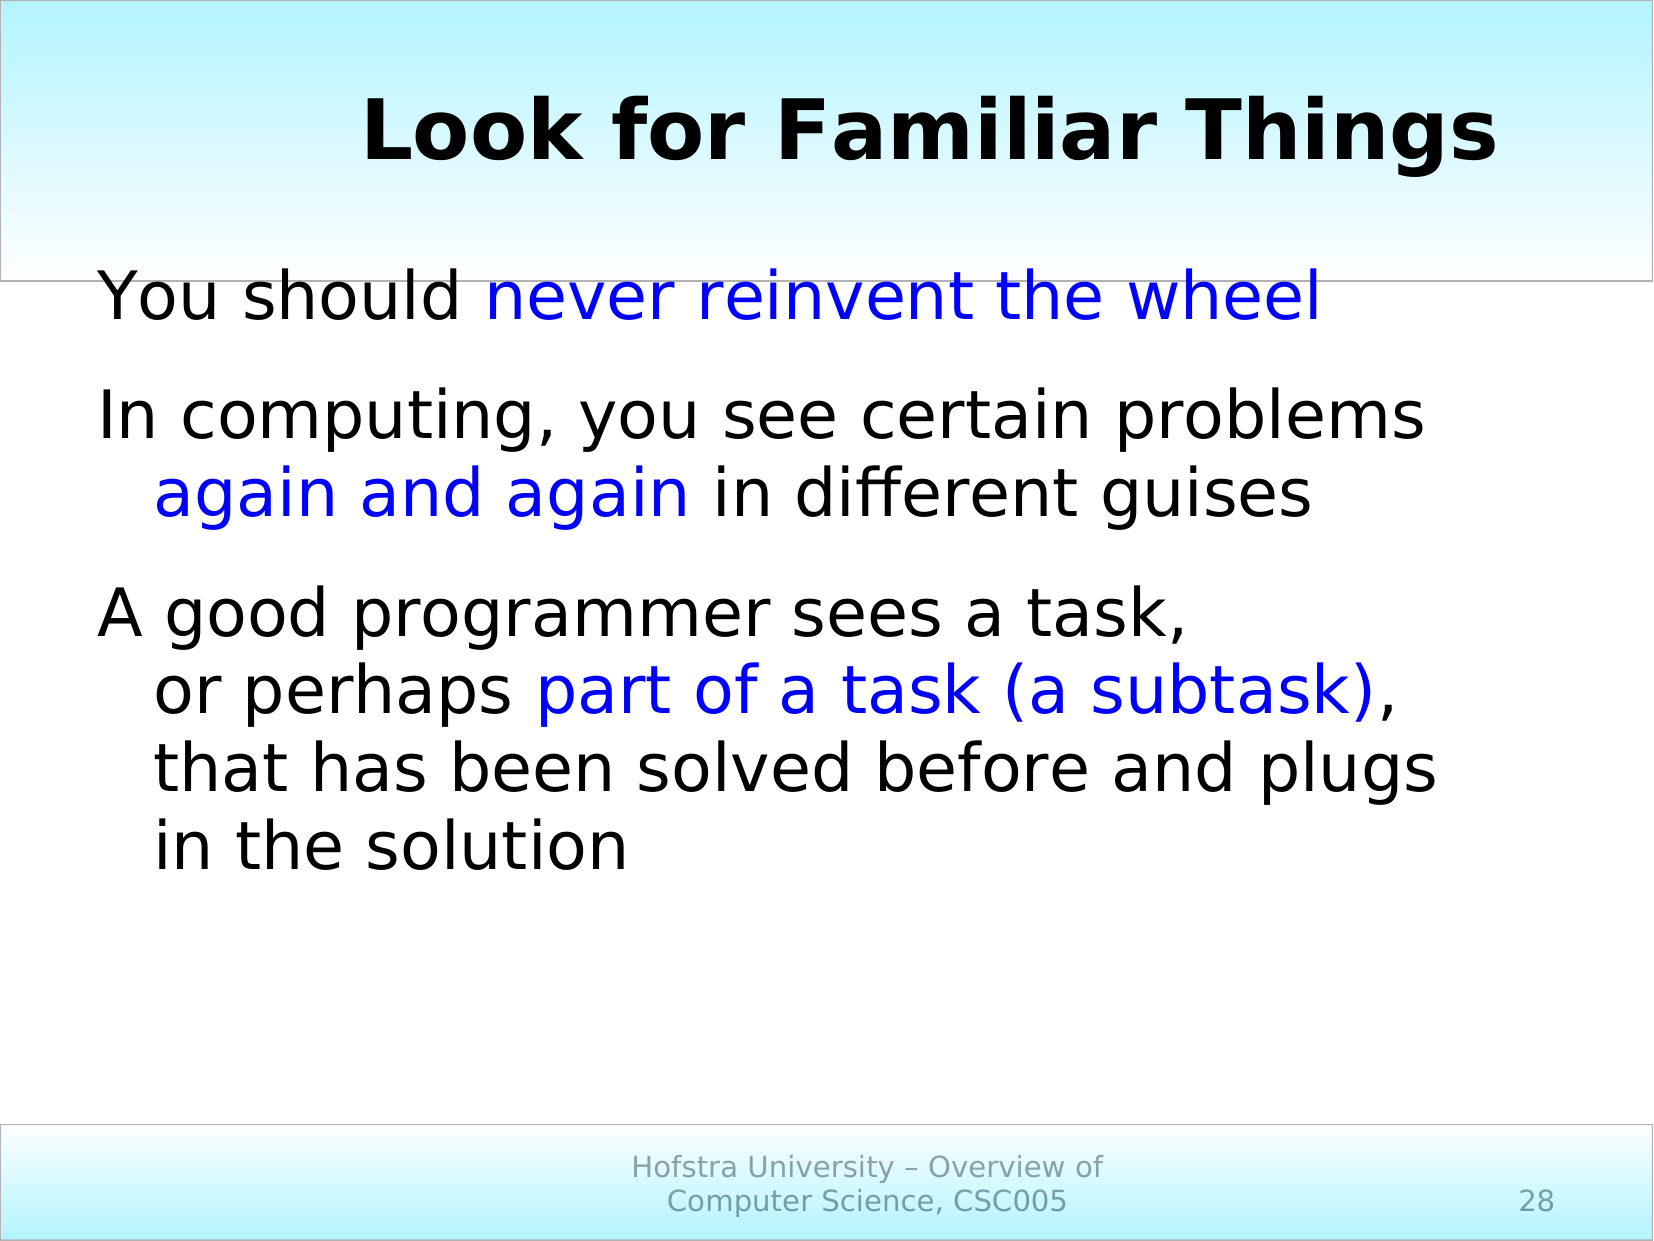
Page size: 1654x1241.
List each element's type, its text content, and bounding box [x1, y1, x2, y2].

title Look for Familiar Things [247, 27, 1612, 235]
list You should never reinvent the wheel In computing, you see certain problems again and again in different guises A good programmer sees a task, or perhaps part of a task (a subtask), that has been solved before and plugs in the solution [82, 249, 1571, 1241]
